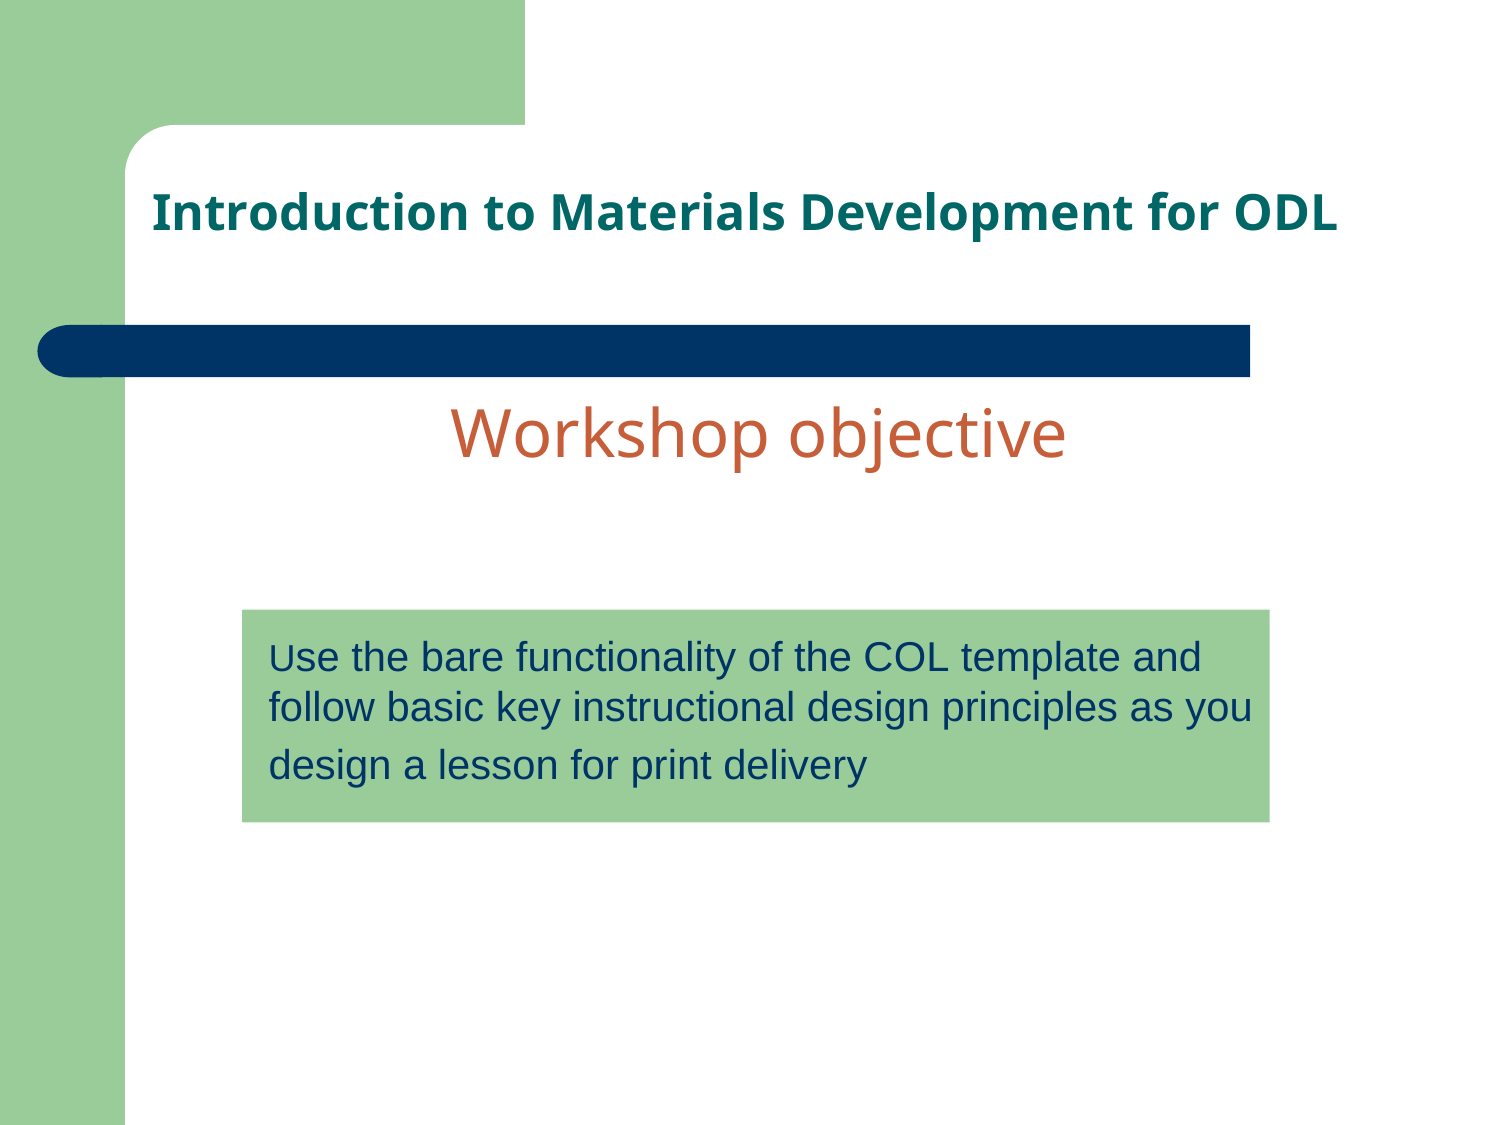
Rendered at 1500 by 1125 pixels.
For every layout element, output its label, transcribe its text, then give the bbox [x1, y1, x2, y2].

title Introduction to Materials Development for ODL [137, 174, 1450, 250]
text_box Workshop objective [435, 383, 1085, 479]
text_box Use the bare functionality of the COL template and follow basic key instructional design principles as you design a lesson for print delivery [253, 621, 1270, 870]
text_box [242, 609, 1270, 823]
